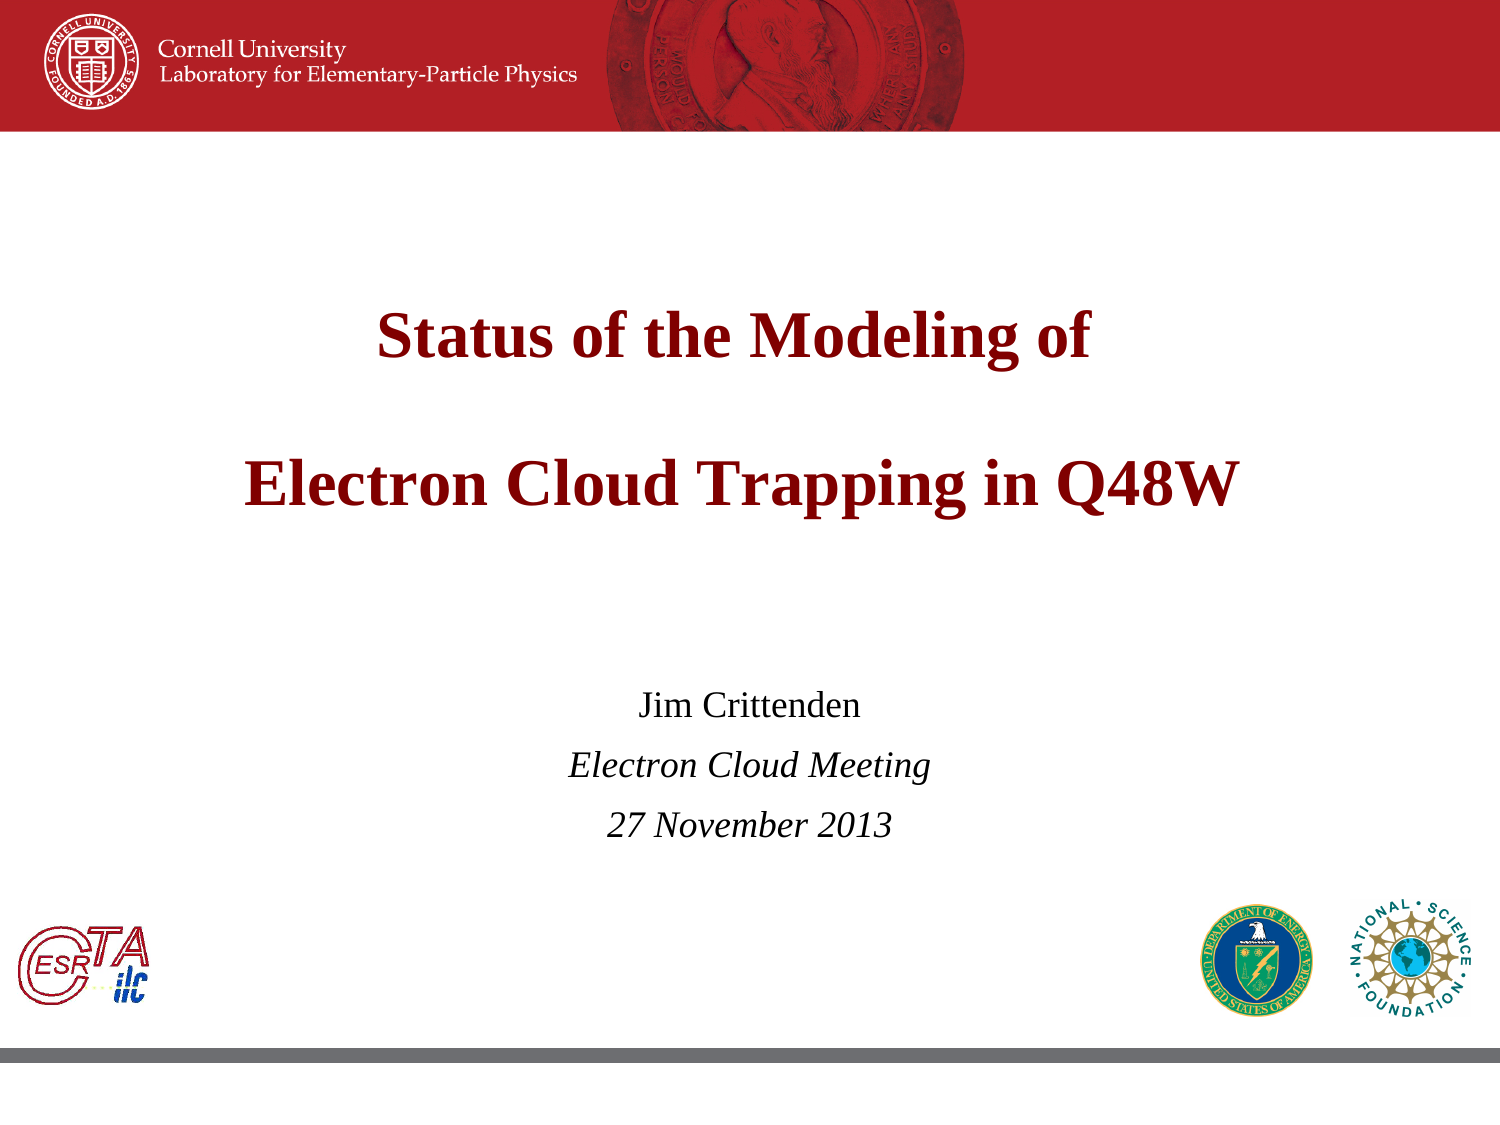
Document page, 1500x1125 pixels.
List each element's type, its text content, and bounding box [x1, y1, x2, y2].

title Status of the Modeling of Electron Cloud Trapping in Q48W [0, 289, 1494, 593]
picture [1200, 904, 1313, 1017]
picture [1350, 899, 1471, 1017]
subtitle Jim Crittenden Electron Cloud Meeting 27 November 2013 [300, 675, 1201, 852]
picture [0, 0, 1500, 132]
picture [8, 899, 151, 1036]
